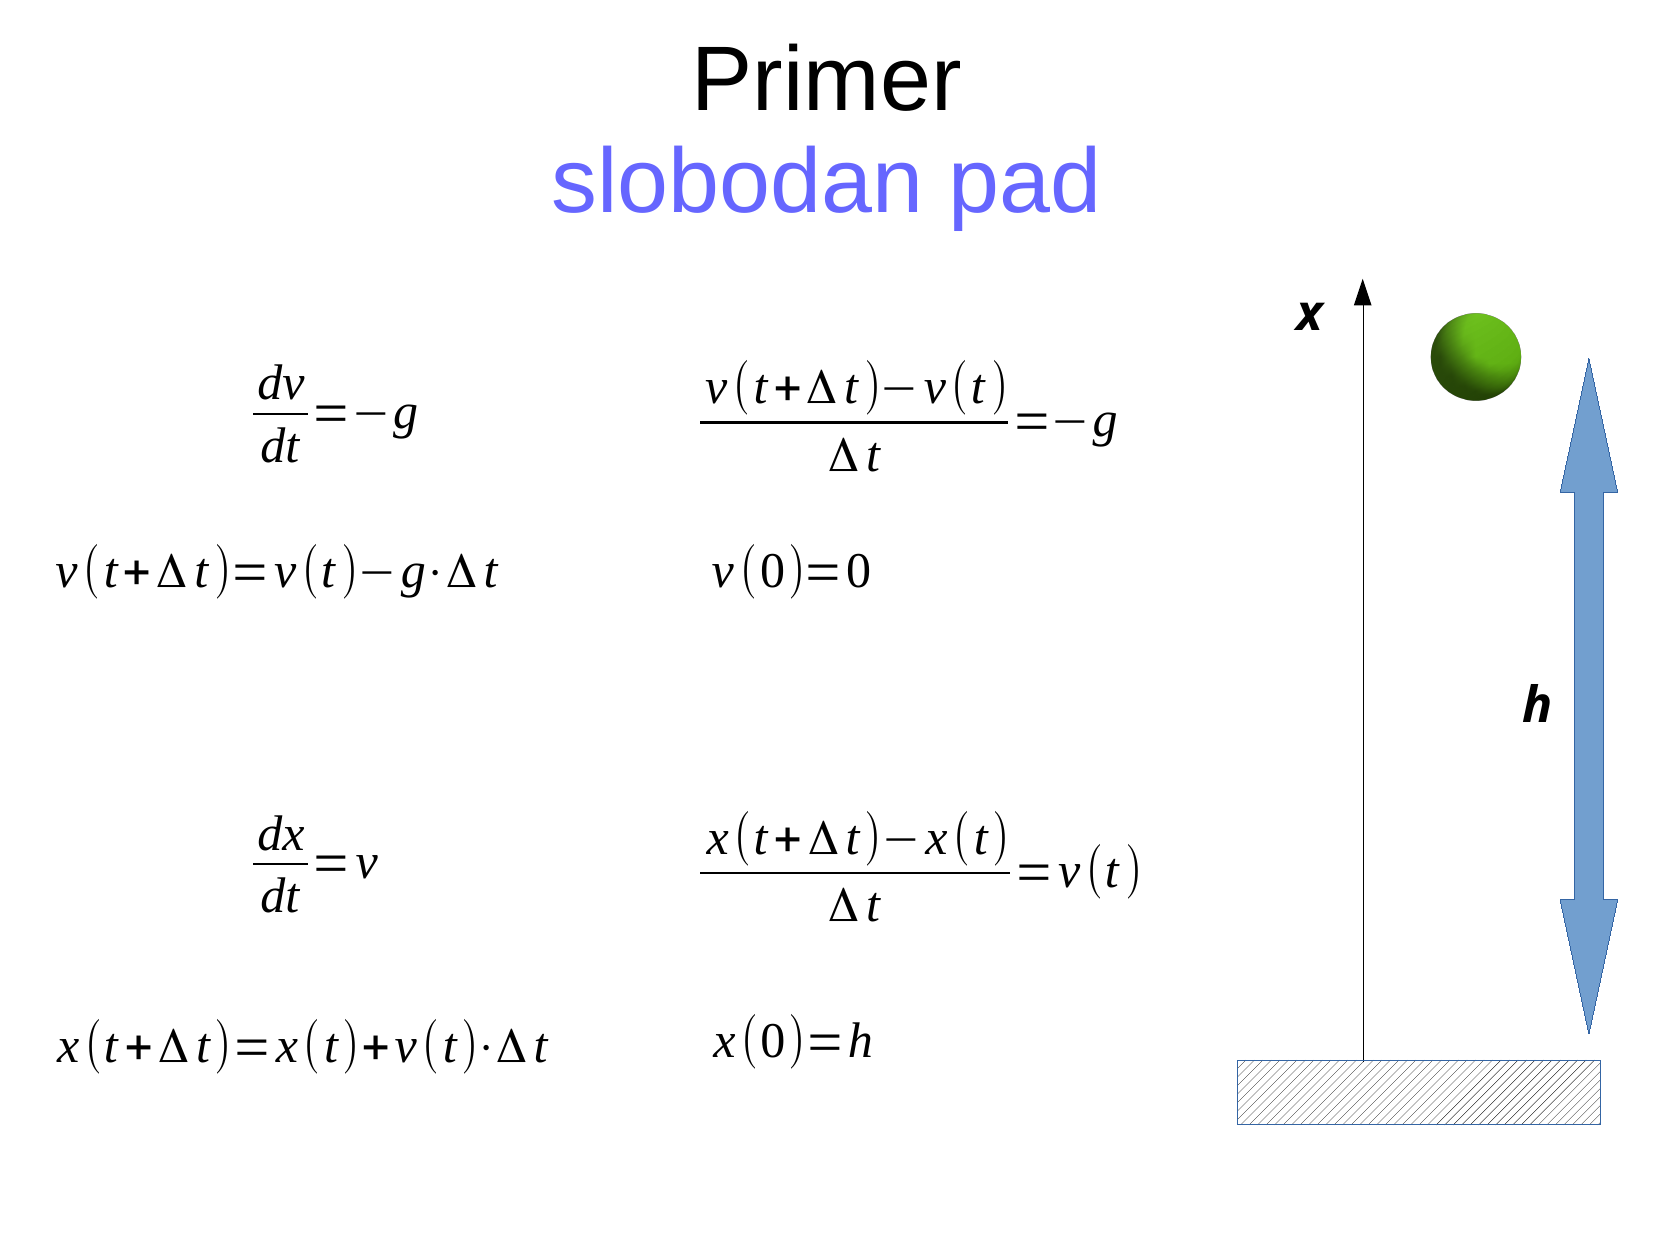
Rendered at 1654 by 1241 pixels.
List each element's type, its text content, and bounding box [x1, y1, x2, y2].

chart [692, 358, 1125, 482]
chart [244, 354, 425, 473]
chart [692, 809, 1148, 932]
chart [703, 542, 878, 603]
text_box h [1507, 661, 1640, 732]
chart [47, 1017, 557, 1078]
chart [47, 542, 507, 603]
chart [703, 1011, 879, 1072]
chart [244, 805, 386, 924]
text_box x [1281, 269, 1414, 341]
text_box [1237, 1060, 1601, 1125]
text_box [1560, 732, 1618, 1034]
text_box [1560, 358, 1618, 661]
title Primer slobodan pad [82, 27, 1571, 233]
